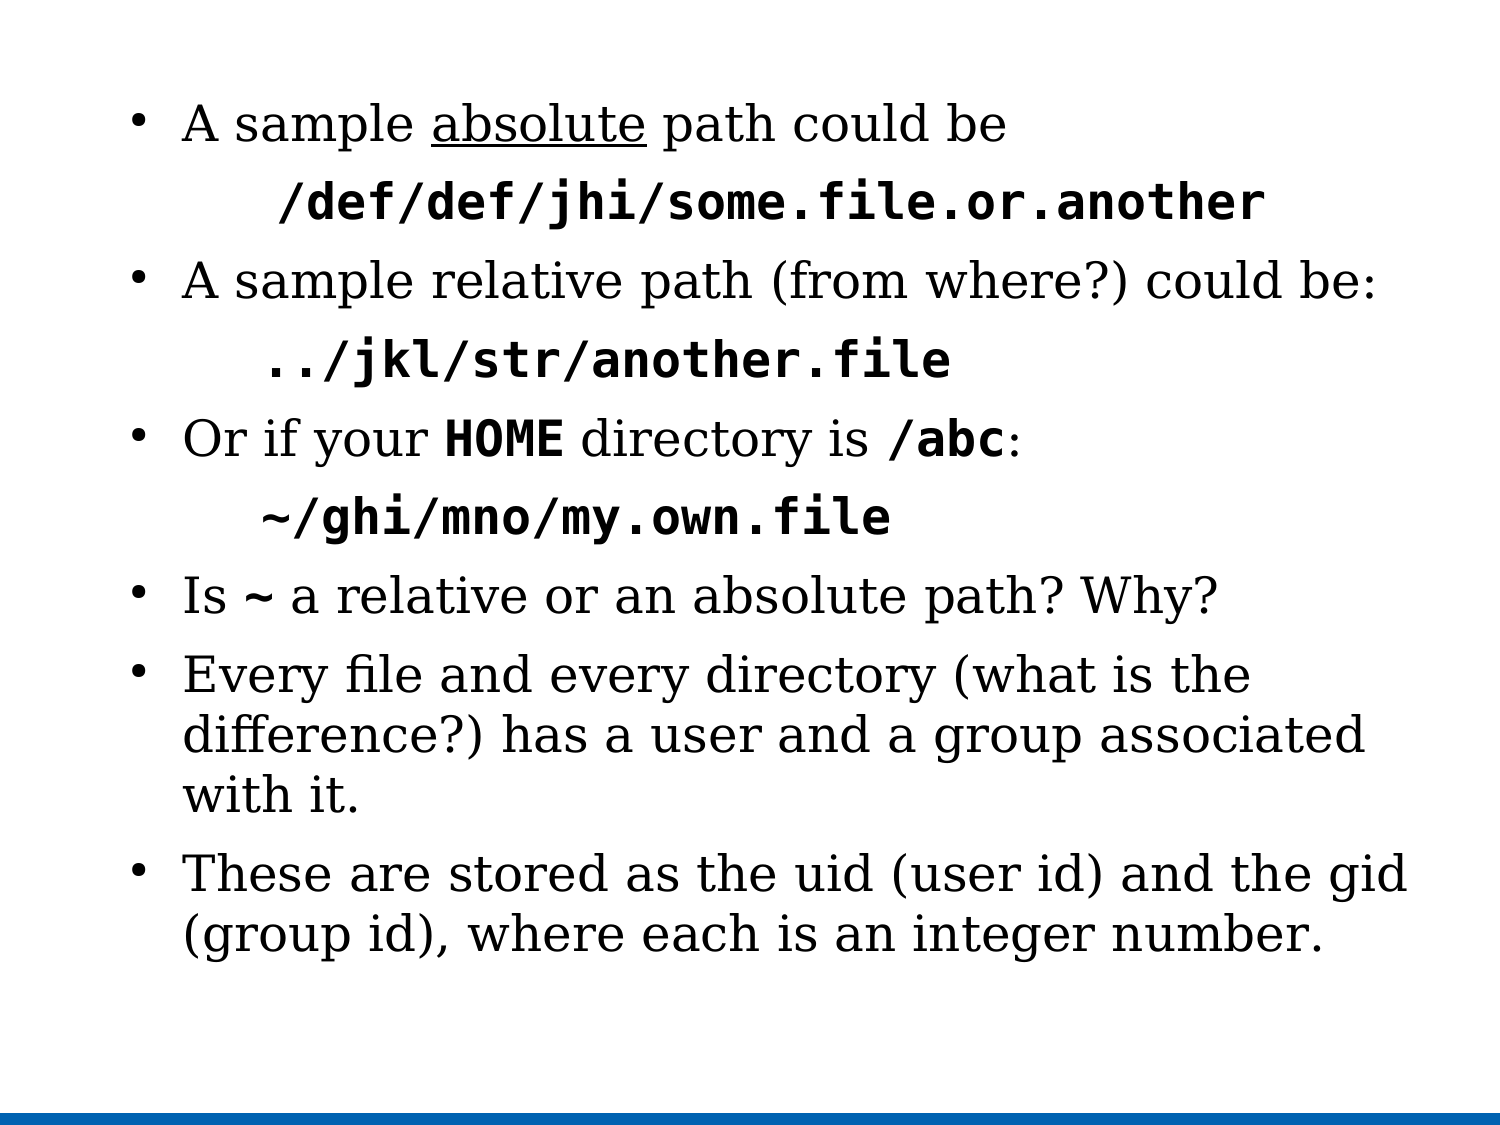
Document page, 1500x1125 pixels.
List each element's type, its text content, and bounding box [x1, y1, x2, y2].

list A sample absolute path could be /def/def/jhi/some.file.or.another A sample relative path (from where?) could be: ../jkl/str/another.file Or if your HOME directory is /abc: ~/ghi/mno/my.own.file Is ~ a relative or an absolute path? Why? Every file and every directory (what is the difference?) has a user and a group associated with it. These are stored as the uid (user id) and the gid (group id), where each is an integer number. [97, 83, 1485, 993]
